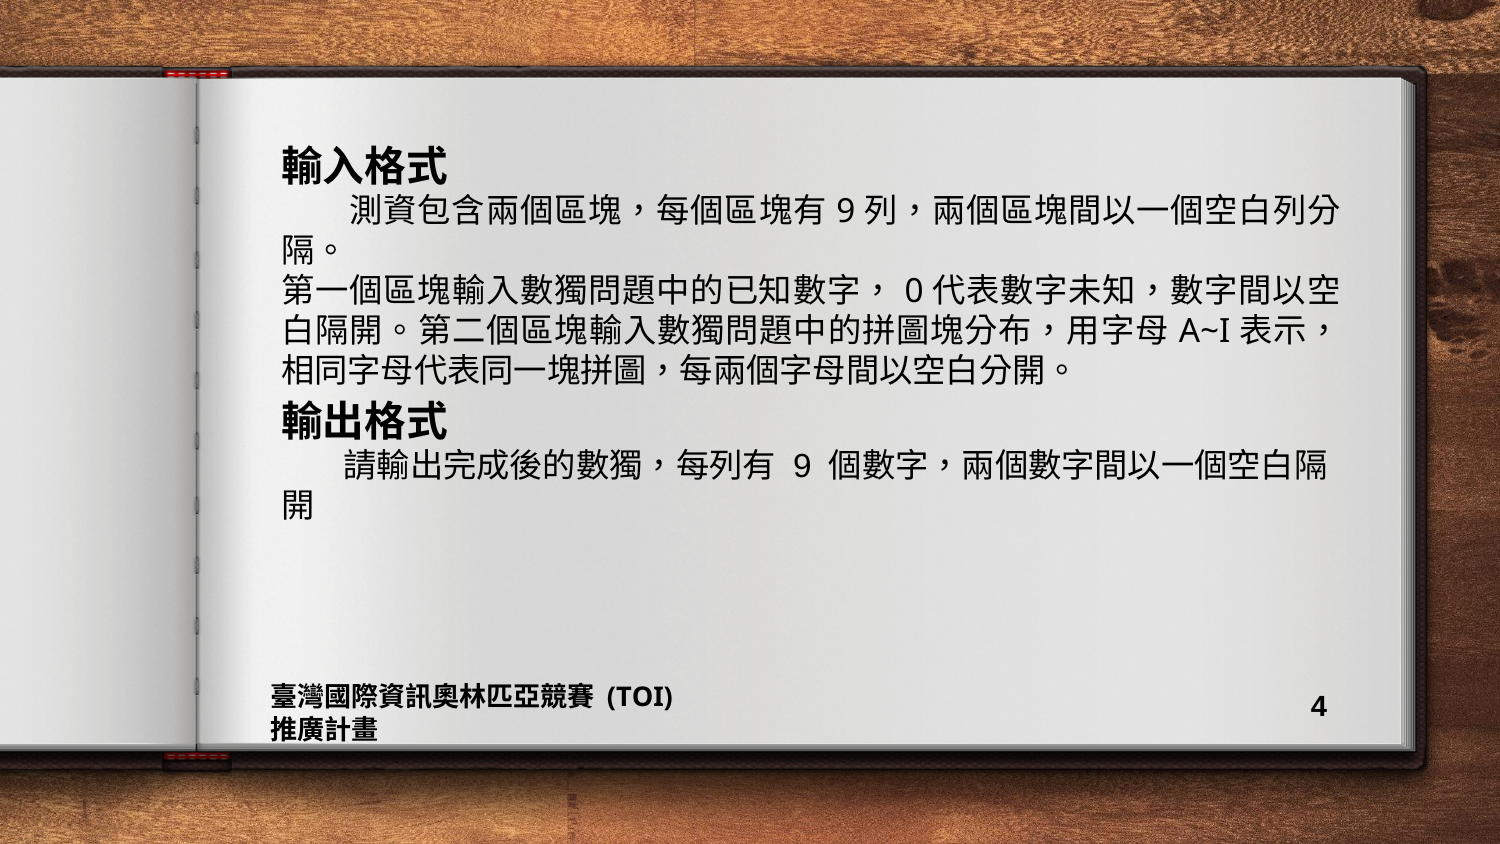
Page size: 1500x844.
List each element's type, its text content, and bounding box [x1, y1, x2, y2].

text_box 4 [1295, 672, 1386, 737]
text_box 輸入格式 測資包含兩個區塊，每個區塊有9列，兩個區塊間以一個空白列分隔。 第一個區塊輸入數獨問題中的已知數字，0代表數字未知，數字間以空白隔開。第二個區塊輸入數獨問題中的拼圖塊分布，用字母A~I表示，相同字母代表同一塊拼圖，每兩個字母間以空白分開。 [266, 132, 1356, 364]
text_box 輸出格式 請輸出完成後的數獨，每列有 9 個數字，兩個數字間以一個空白隔開 [266, 387, 1368, 492]
